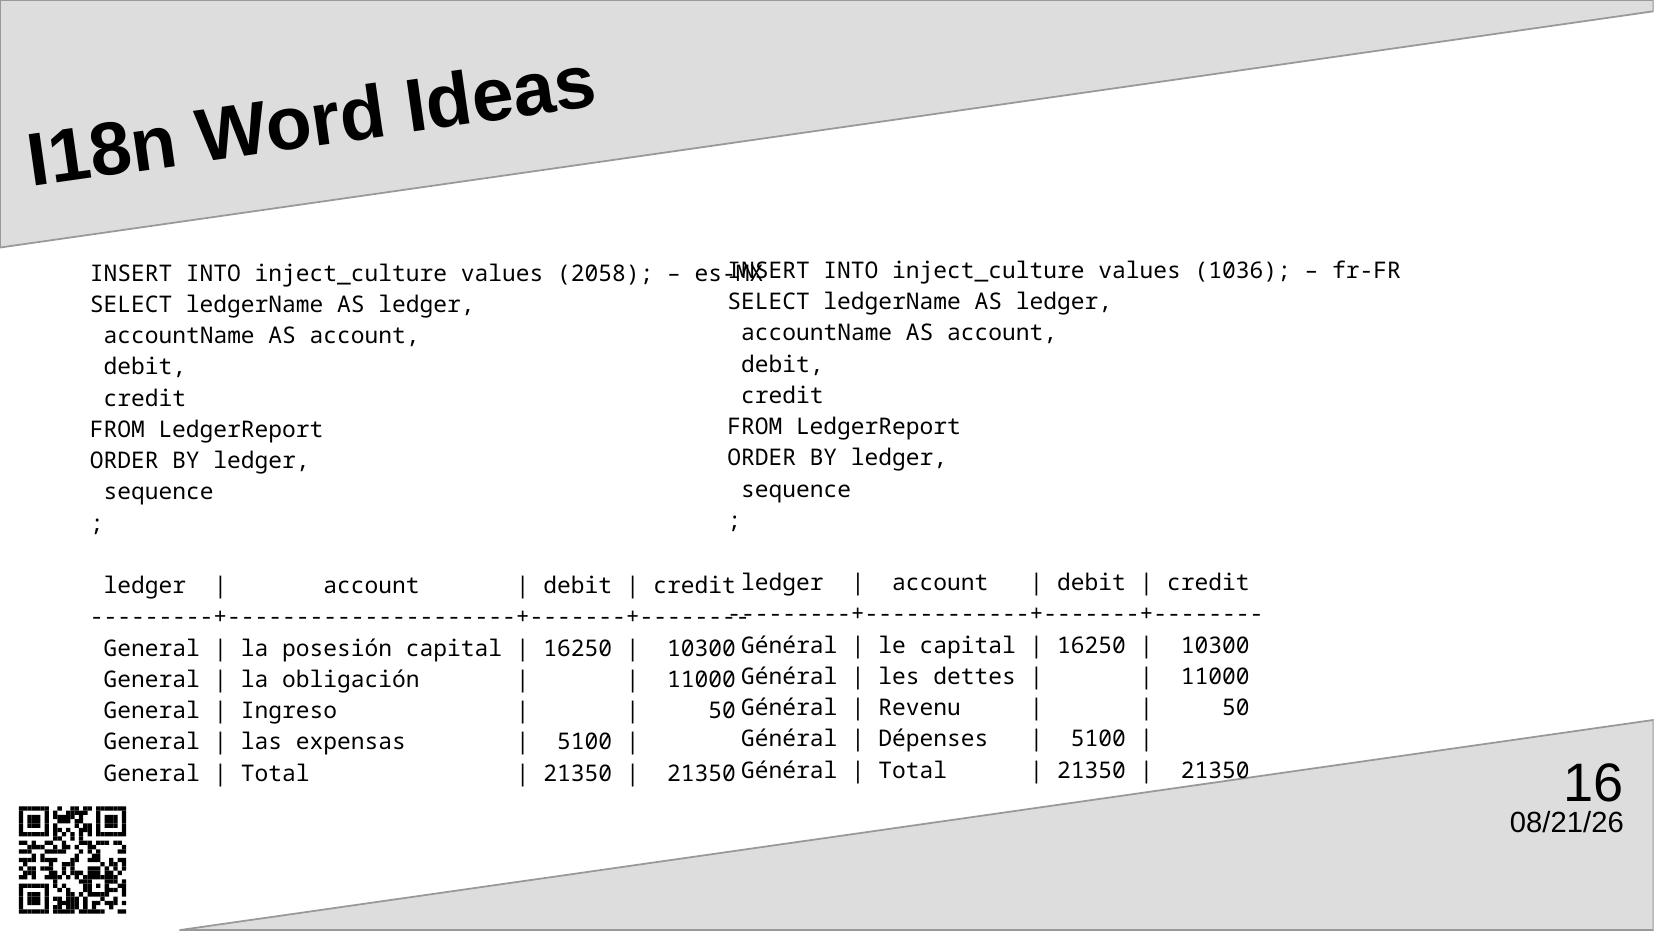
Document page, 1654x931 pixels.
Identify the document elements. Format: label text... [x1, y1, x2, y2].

text_box INSERT INTO inject_culture values (1036); – fr-FR SELECT ledgerName AS ledger, accountName AS account, debit, credit FROM LedgerReport ORDER BY ledger, sequence ; ledger | account | debit | credit ---------+------------+-------+-------- Général | le capital | 16250 | 10300 Général | les dettes | | 11000 Général | Revenu | | 50 Général | Dépenses | 5100 | Général | Total | 21350 | 21350 [712, 246, 1504, 788]
title I18n Word Ideas [16, 0, 1501, 239]
text_box INSERT INTO inject_culture values (2058); – es-MX SELECT ledgerName AS ledger, accountName AS account, debit, credit FROM LedgerReport ORDER BY ledger, sequence ; ledger | account | debit | credit ---------+---------------------+-------+-------- General | la posesión capital | 16250 | 10300 General | la obligación | | 11000 General | Ingreso | | 50 General | las expensas | 5100 | General | Total | 21350 | 21350 [75, 249, 705, 784]
